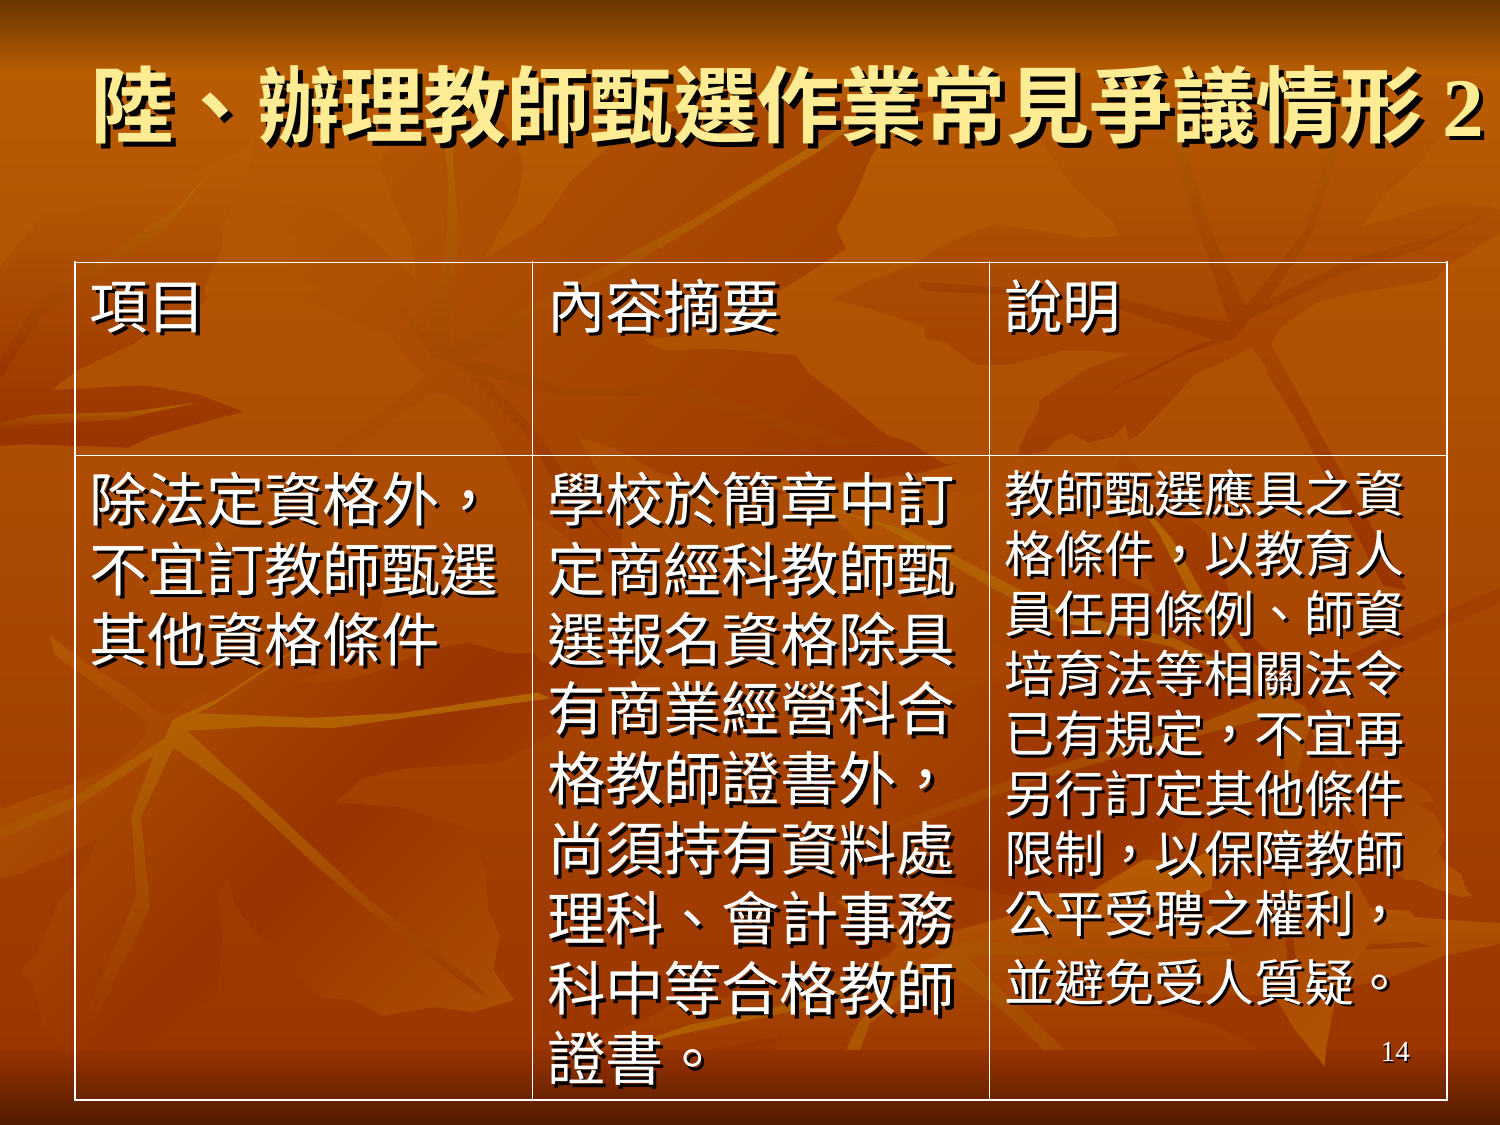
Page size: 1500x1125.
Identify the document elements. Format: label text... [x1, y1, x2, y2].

table_cell 除法定資格外，不宜訂教師甄選其他資格條件 [76, 456, 532, 1099]
title 陸、辦理教師甄選作業常見爭議情形2 [75, 45, 1500, 161]
table_header 說明 [990, 263, 1446, 455]
table_cell 學校於簡章中訂定商經科教師甄選報名資格除具有商業經營科合格教師證書外，尚須持有資料處理科、會計事務科中等合格教師證書。 [533, 456, 989, 1099]
table_header 項目 [76, 263, 532, 455]
table_header 內容摘要 [533, 263, 989, 455]
table_cell 教師甄選應具之資格條件，以教育人員任用條例、師資培育法等相關法令已有規定，不宜再另行訂定其他條件限制，以保障教師公平受聘之權利，並避免受人質疑。 [990, 456, 1446, 1099]
